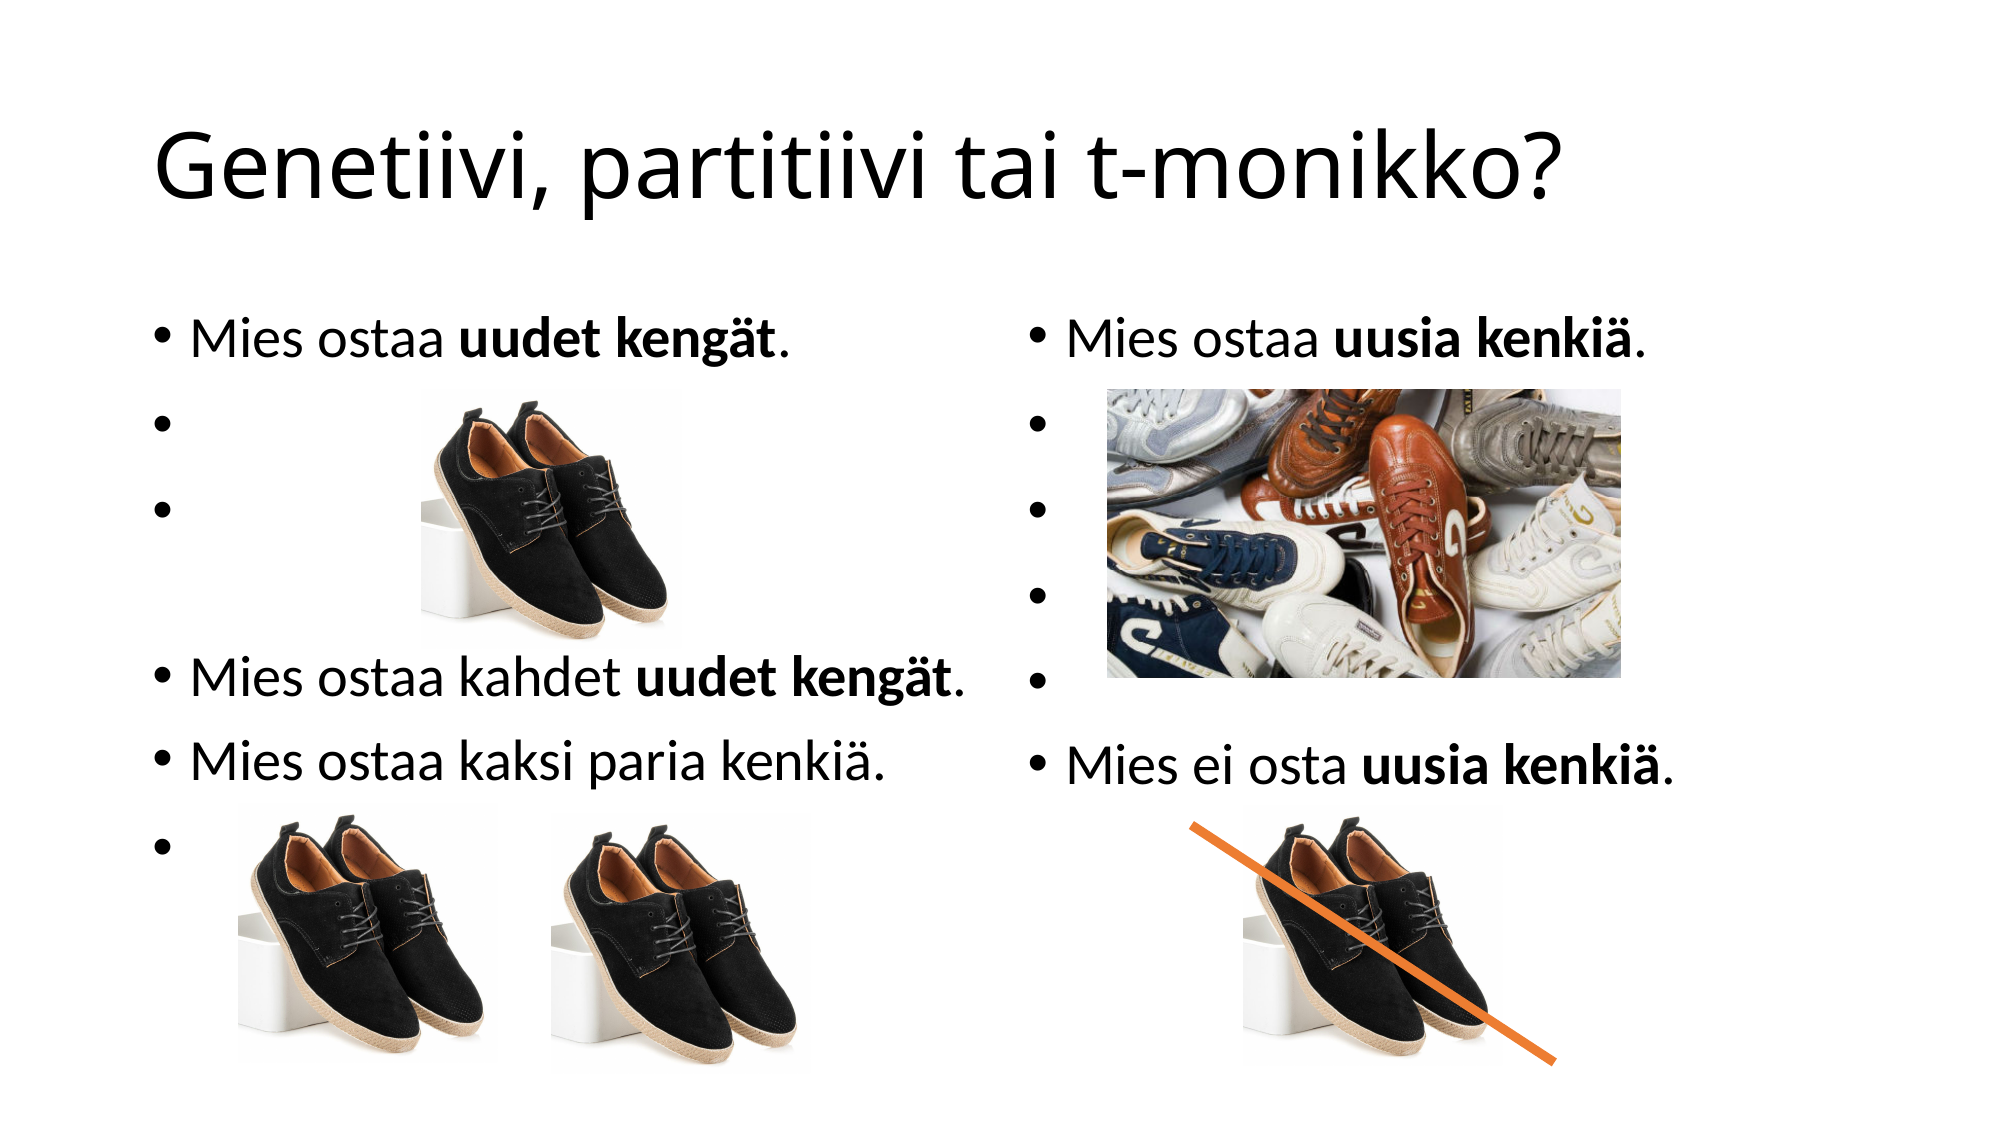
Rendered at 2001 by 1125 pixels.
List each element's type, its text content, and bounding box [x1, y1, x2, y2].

picture [1243, 866, 1503, 1066]
picture [551, 814, 811, 1074]
list Mies ostaa uudet kengät. Mies ostaa kahdet uudet kengät. Mies ostaa kaksi paria kenkiä. [137, 299, 988, 1014]
title Genetiivi, partitiivi tai t-monikko? [137, 59, 1863, 278]
picture [421, 389, 682, 649]
picture [1243, 805, 1503, 1022]
picture [238, 803, 498, 1063]
list Mies ostaa uusia kenkiä. Mies ei osta uusia kenkiä. [1012, 299, 1863, 1014]
picture [1107, 389, 1621, 678]
